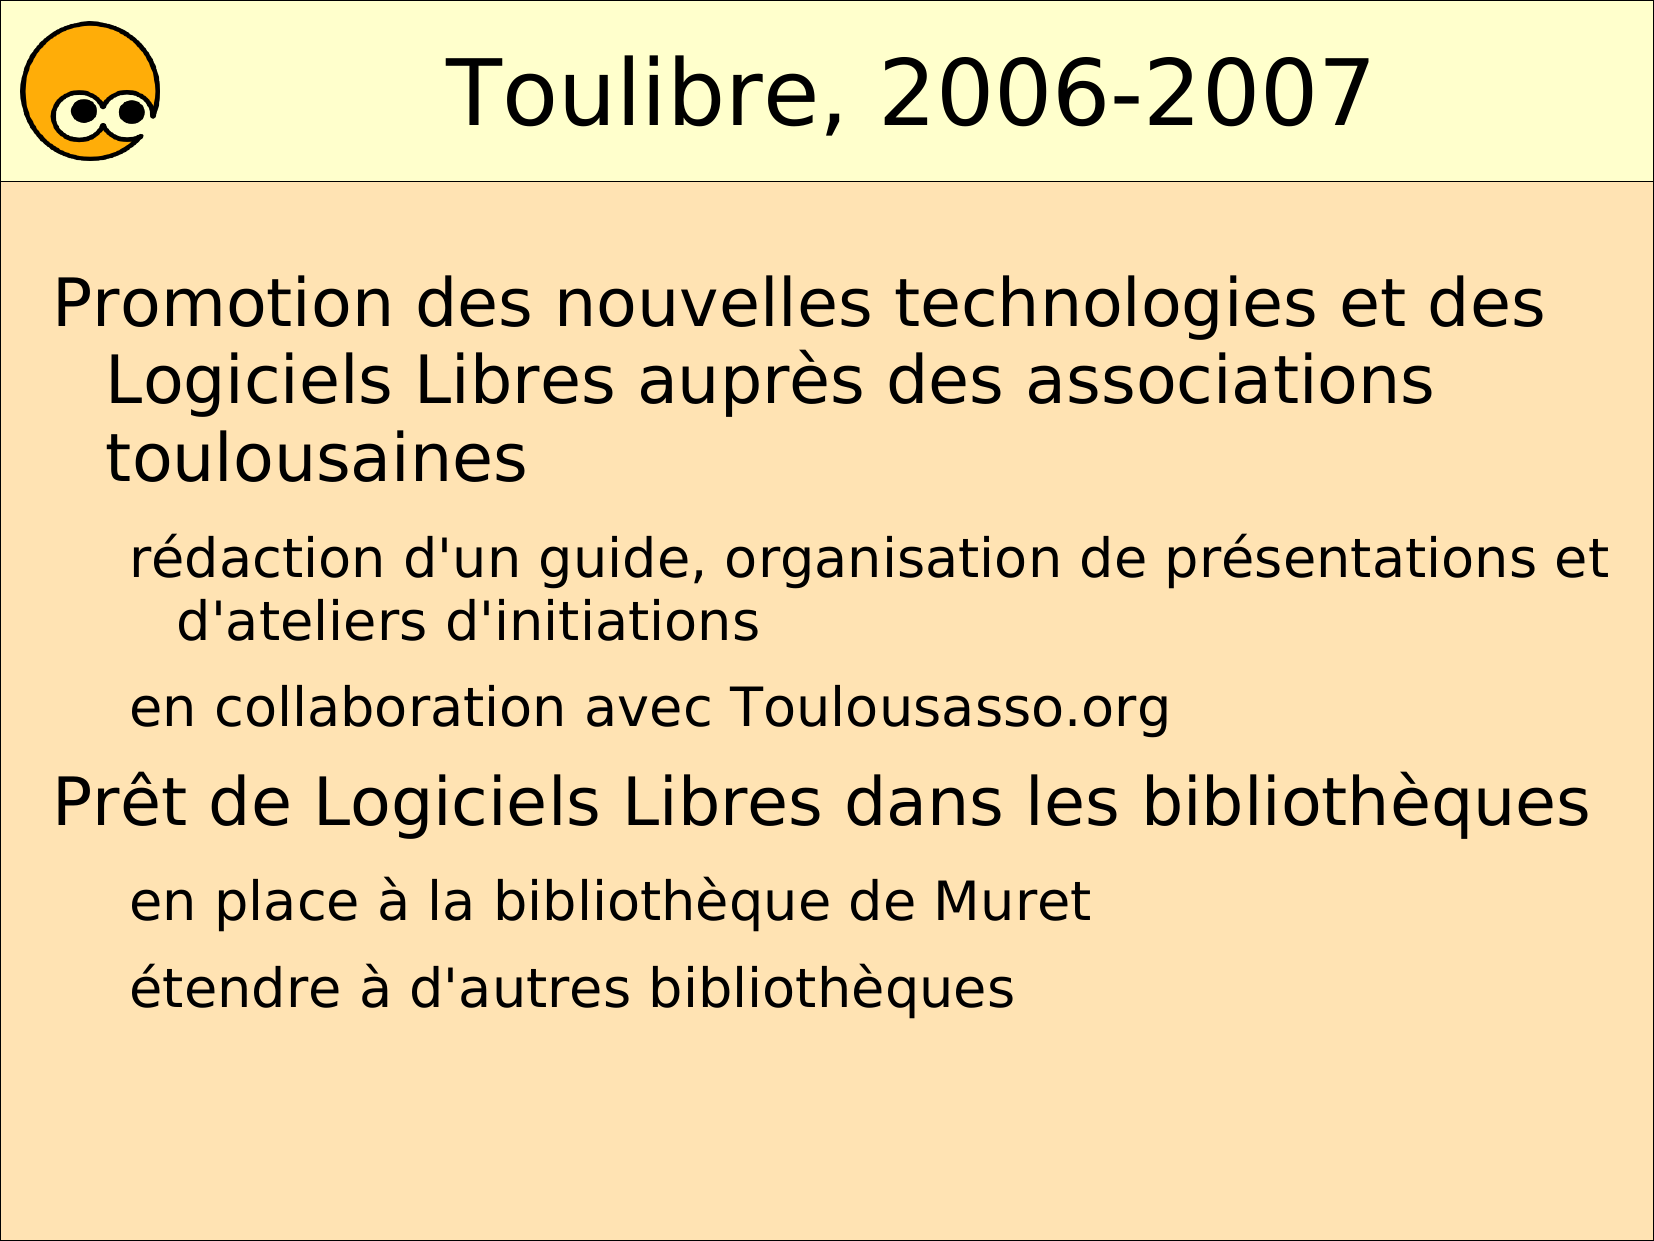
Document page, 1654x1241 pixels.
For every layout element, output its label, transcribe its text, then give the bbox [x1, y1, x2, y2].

title Toulibre, 2006-2007 [203, 33, 1620, 154]
picture [20, 21, 160, 161]
list Promotion des nouvelles technologies et des Logiciels Libres auprès des associations toulousaines rédaction d'un guide, organisation de présentations et d'ateliers d'initiations en collaboration avec Toulousasso.org Prêt de Logiciels Libres dans les bibliothèques en place à la bibliothèque de Muret étendre à d'autres bibliothèques [34, 264, 1628, 1151]
